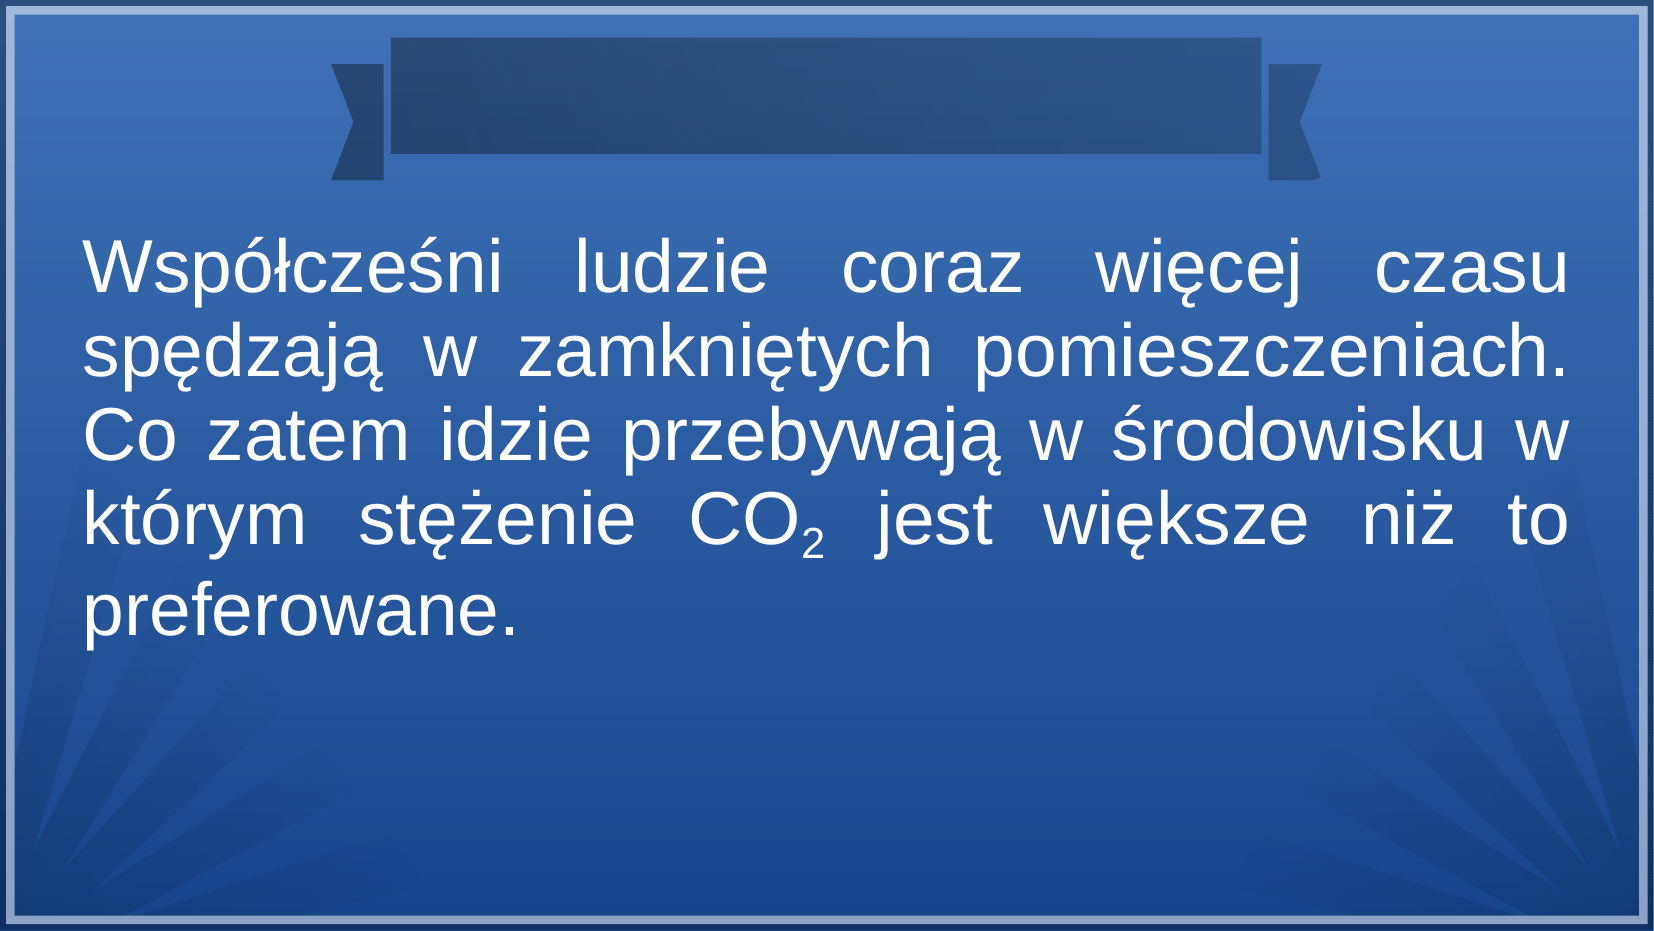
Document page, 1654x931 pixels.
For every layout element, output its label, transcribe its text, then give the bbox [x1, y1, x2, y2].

list Współcześni ludzie coraz więcej czasu spędzają w zamkniętych pomieszczeniach. Co zatem idzie przebywają w środowisku w którym stężenie CO2 jest większe niż to preferowane. [82, 224, 1571, 848]
